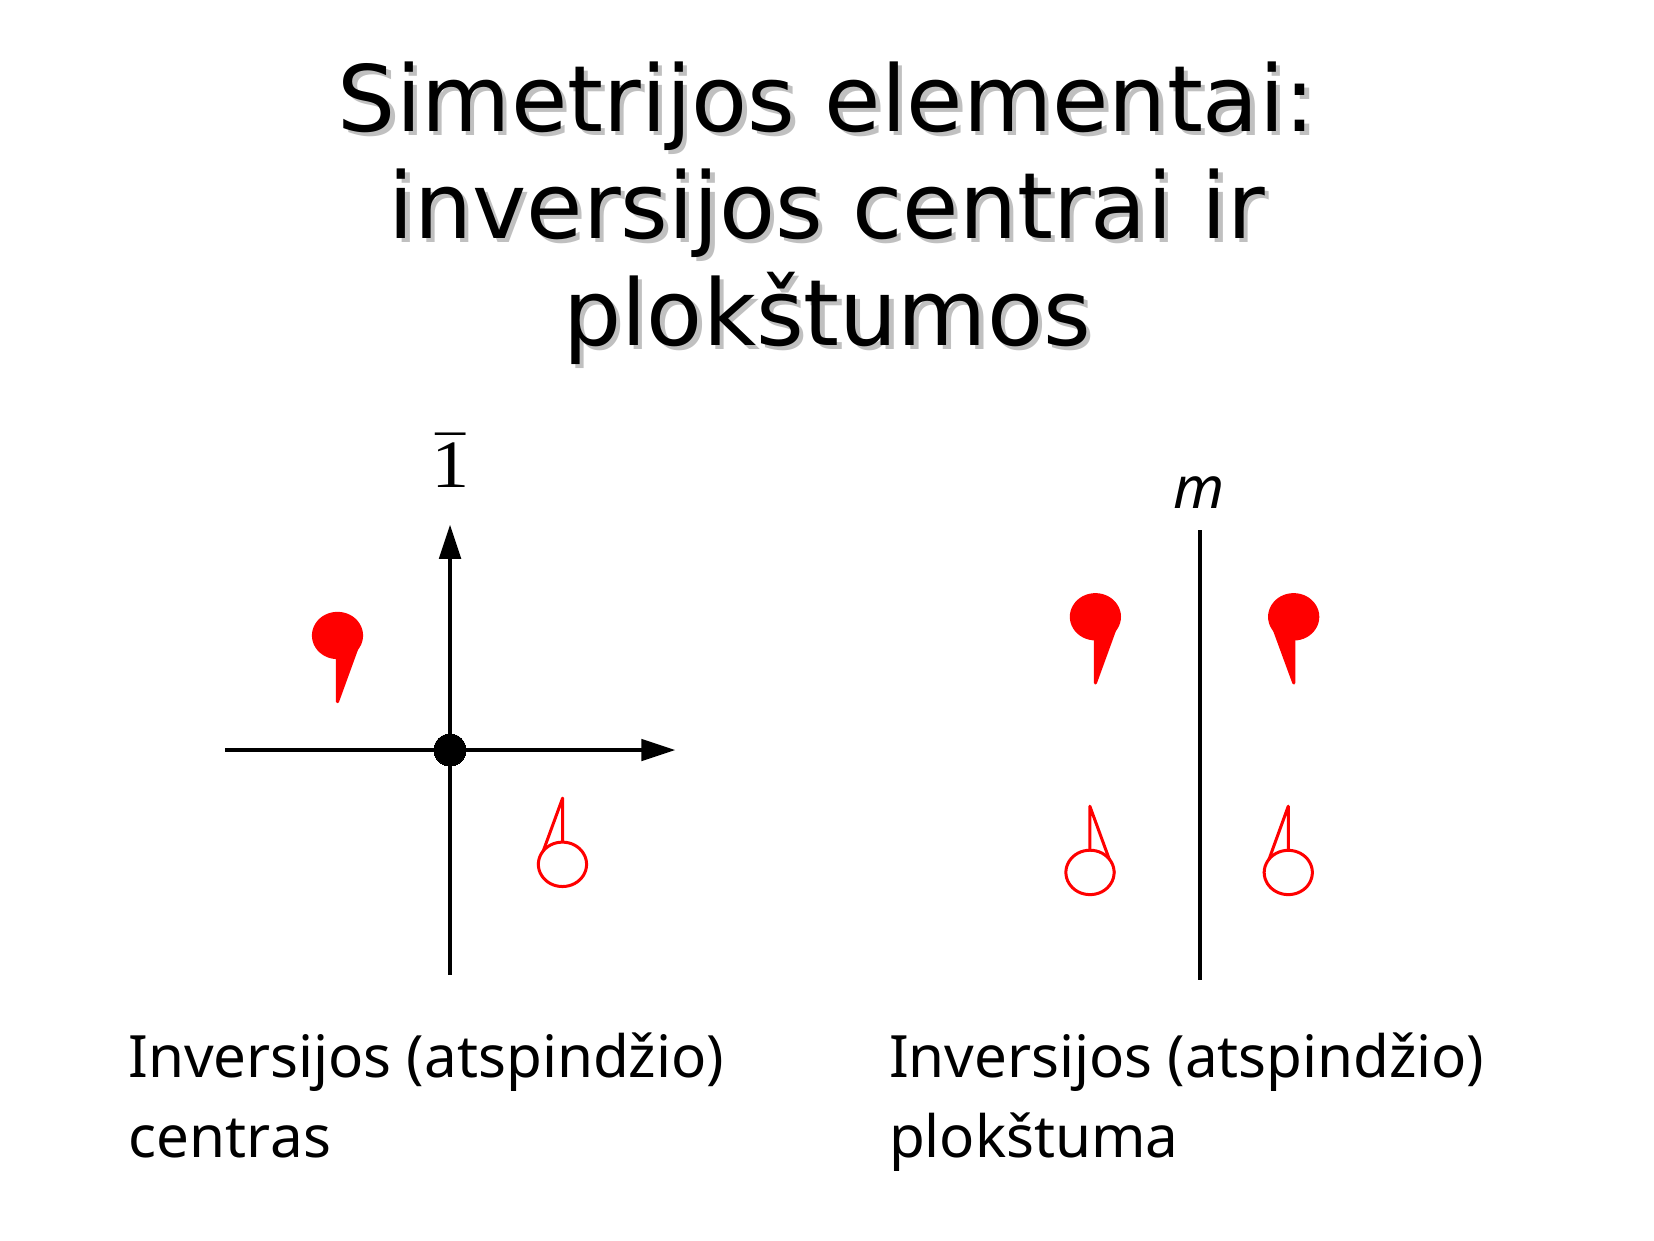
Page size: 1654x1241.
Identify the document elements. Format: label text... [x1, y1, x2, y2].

text_box [433, 733, 467, 767]
chart [412, 428, 488, 504]
text_box [538, 798, 587, 887]
text_box Inversijos (atspindžio) plokštuma [889, 1015, 1592, 1172]
text_box Inversijos (atspindžio) centras [128, 1015, 804, 1172]
text_box [1264, 850, 1313, 895]
text_box [1071, 594, 1120, 684]
title Simetrijos elementai: inversijos centrai ir plokštumos [121, 45, 1534, 368]
text_box [1269, 594, 1318, 684]
text_box m [1173, 446, 1249, 526]
text_box [313, 613, 362, 702]
text_box [1065, 850, 1115, 895]
